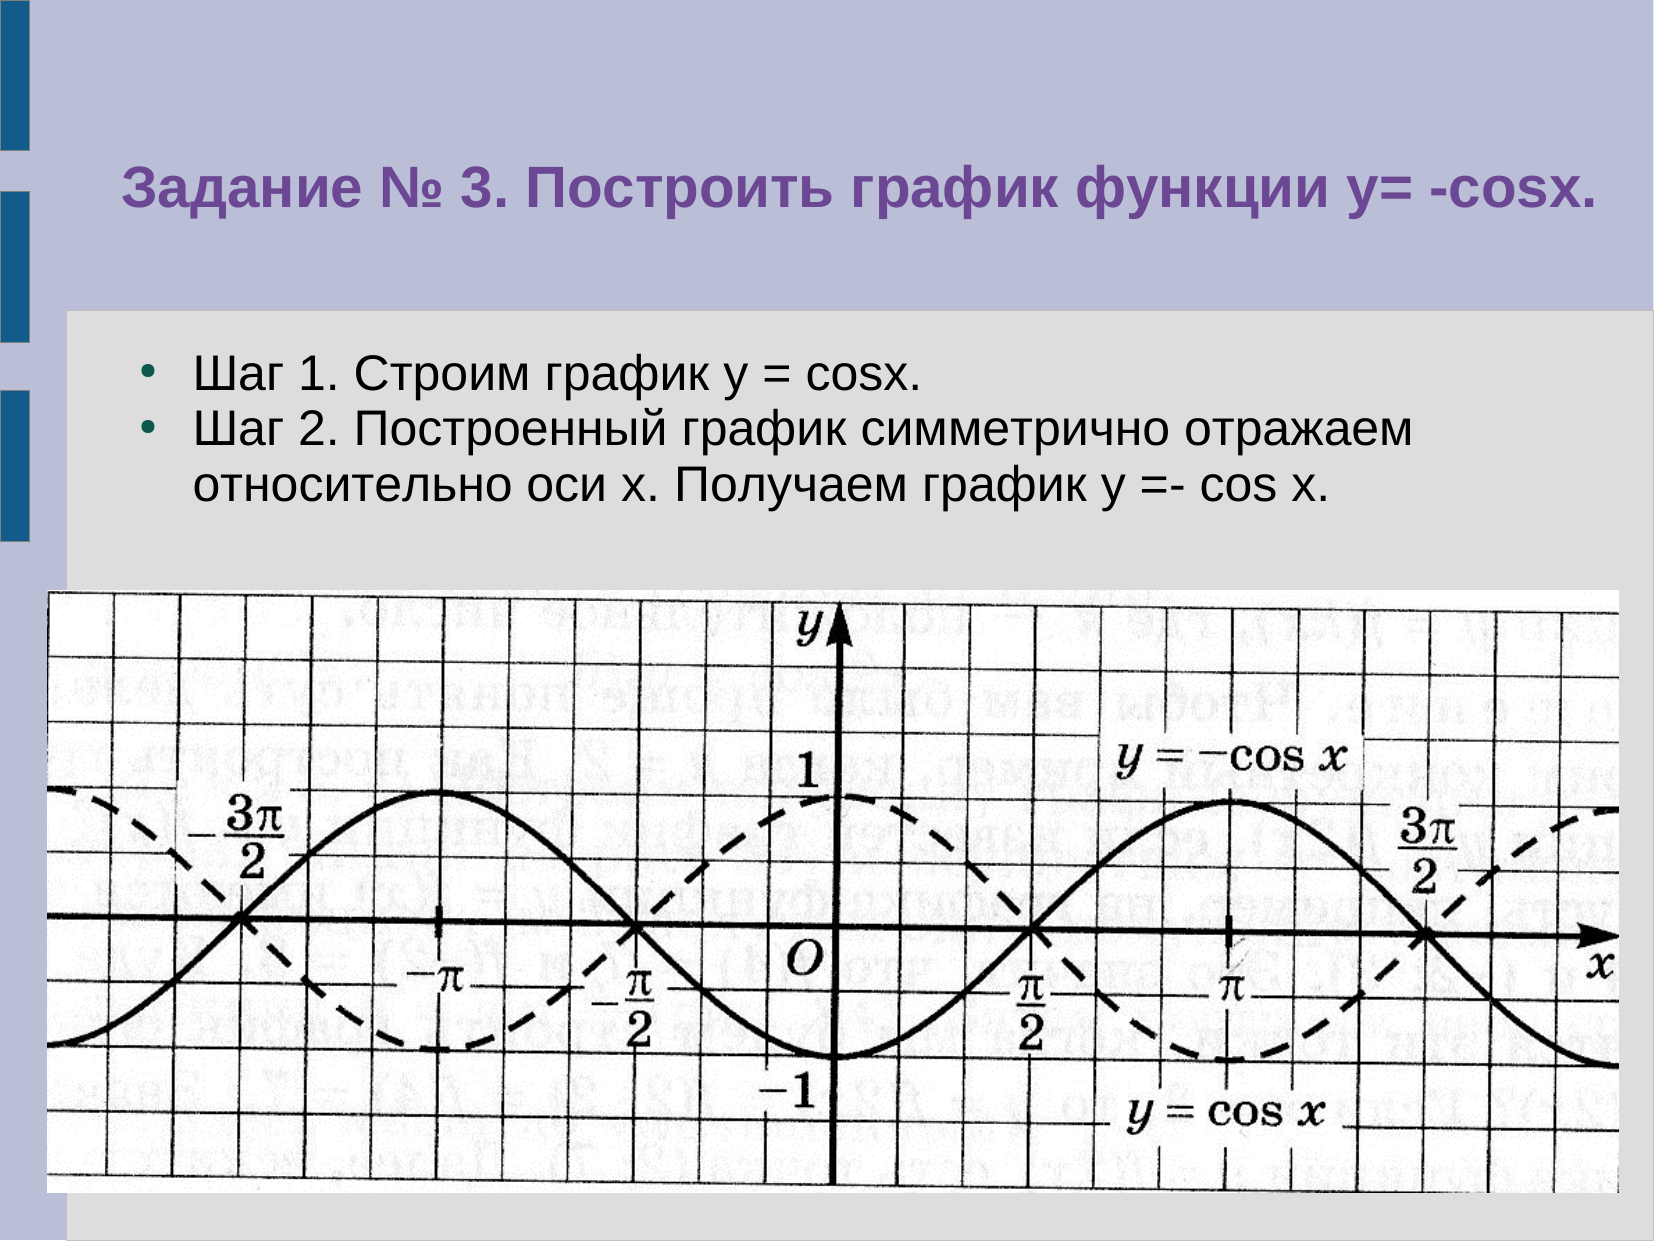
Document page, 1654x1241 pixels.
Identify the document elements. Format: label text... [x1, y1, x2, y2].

title Задание № 3. Построить график функции у= -cosx. [121, 91, 1642, 284]
picture [47, 590, 1619, 1193]
list Шаг 1. Строим график у = cosx. Шаг 2. Построенный график симметрично отражаем относительно оси х. Получаем график у =- cos x. [121, 344, 1534, 590]
